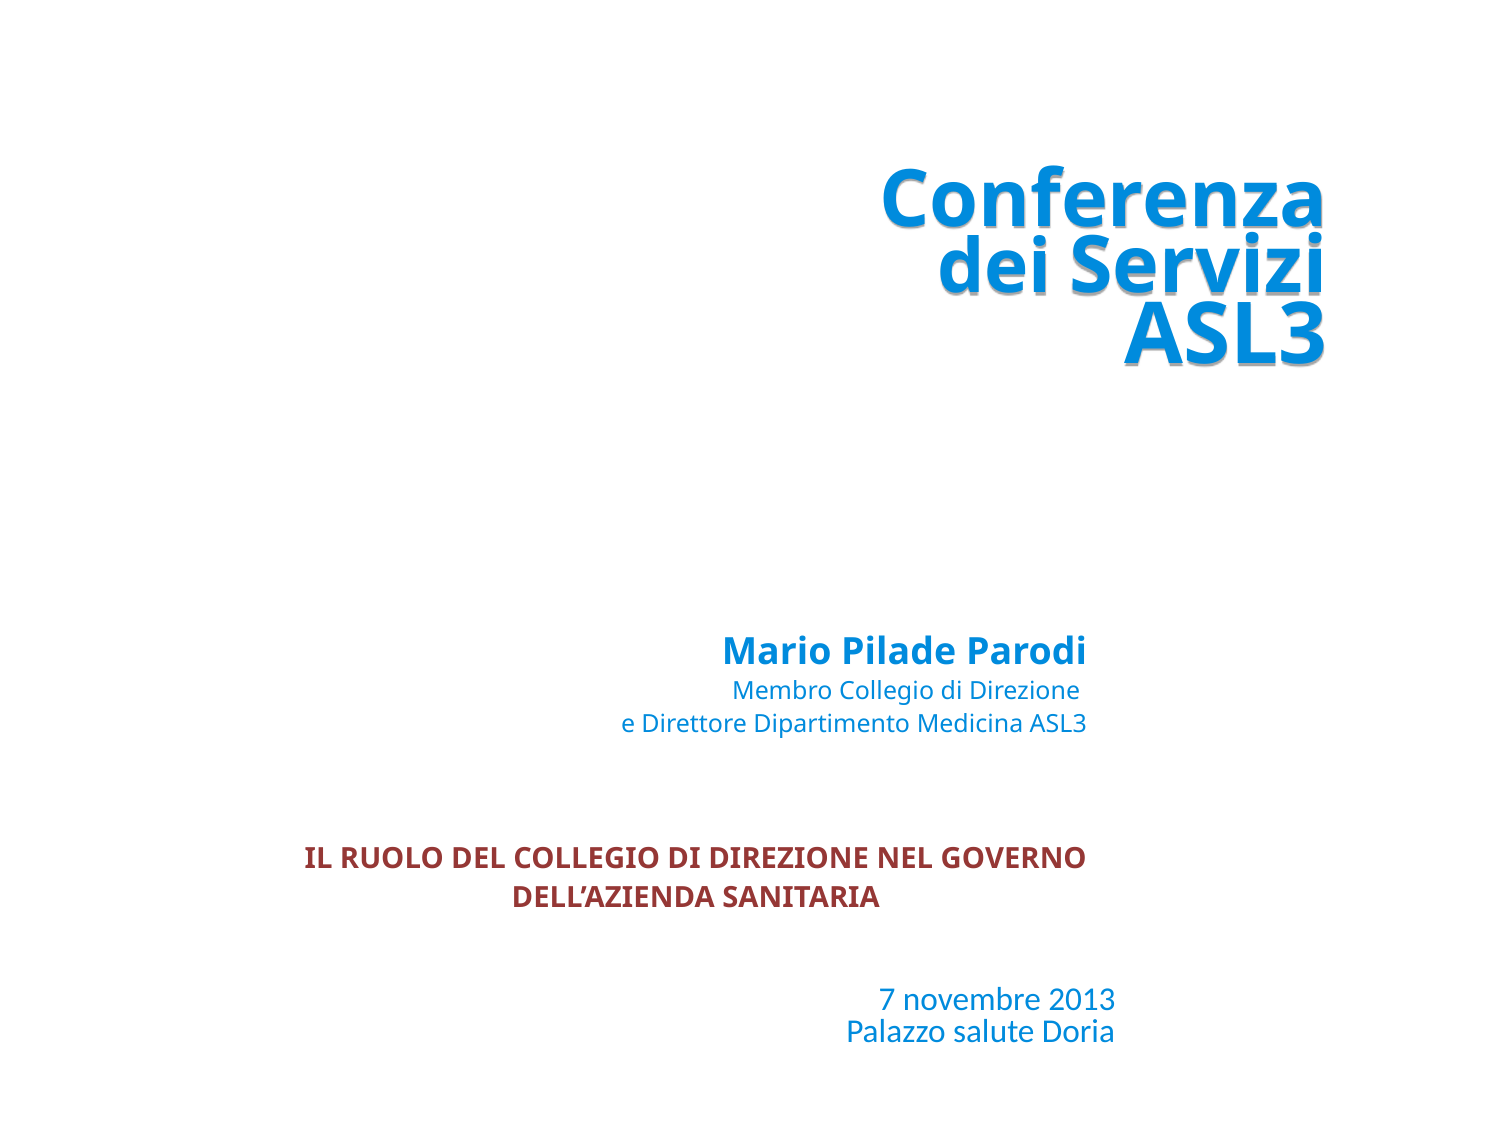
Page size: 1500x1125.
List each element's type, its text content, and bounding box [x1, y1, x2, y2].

title Conferenza dei Servizi ASL3 [864, 159, 1432, 391]
text_box Mario Pilade Parodi Membro Collegio di Direzione e Direttore Dipartimento Medicina ASL3 IL RUOLO DEL COLLEGIO DI DIREZIONE NEL GOVERNO DELL’AZIENDA SANITARIA [289, 520, 1241, 752]
text_box 7 novembre 2013 Palazzo salute Doria [831, 937, 1310, 1097]
